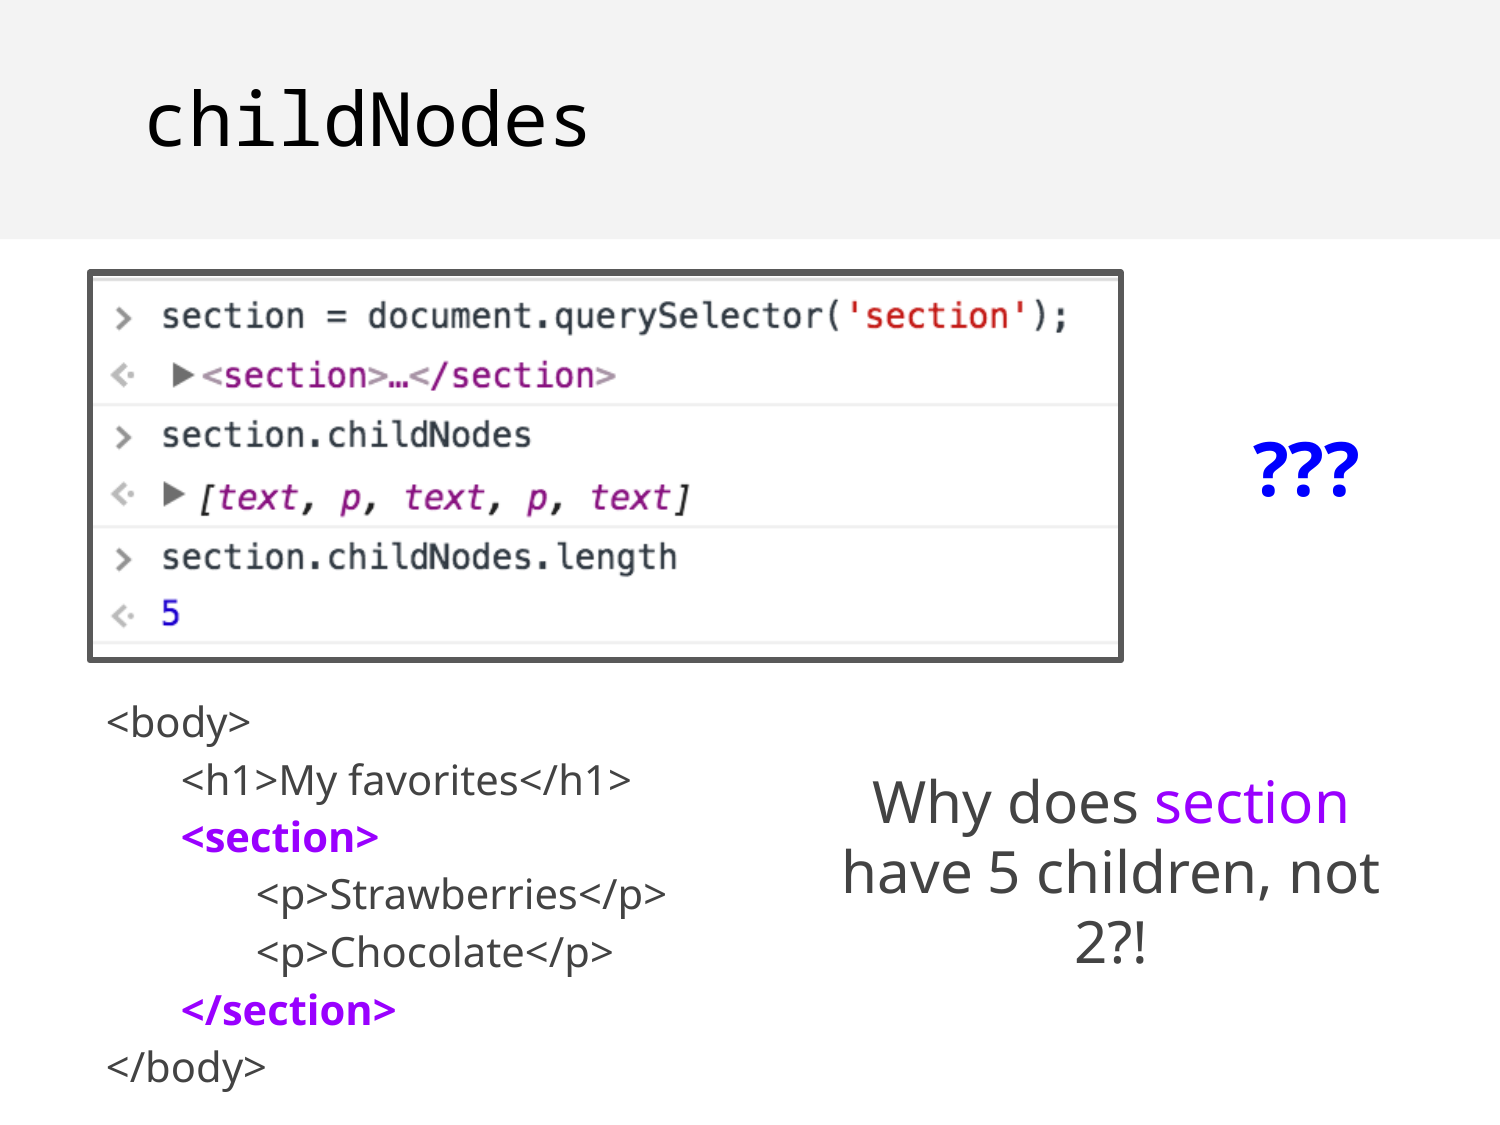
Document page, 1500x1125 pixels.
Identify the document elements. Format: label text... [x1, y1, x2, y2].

text_box ??? [992, 361, 1500, 572]
list <body> <h1>My favorites</h1> <section> <p>Strawberries</p> <p>Chocolate</p> </section> </body> [90, 673, 776, 1104]
title childNodes [128, 56, 1372, 183]
text_box Why does section have 5 children, not 2?! [825, 724, 1397, 1017]
picture [92, 275, 1118, 657]
